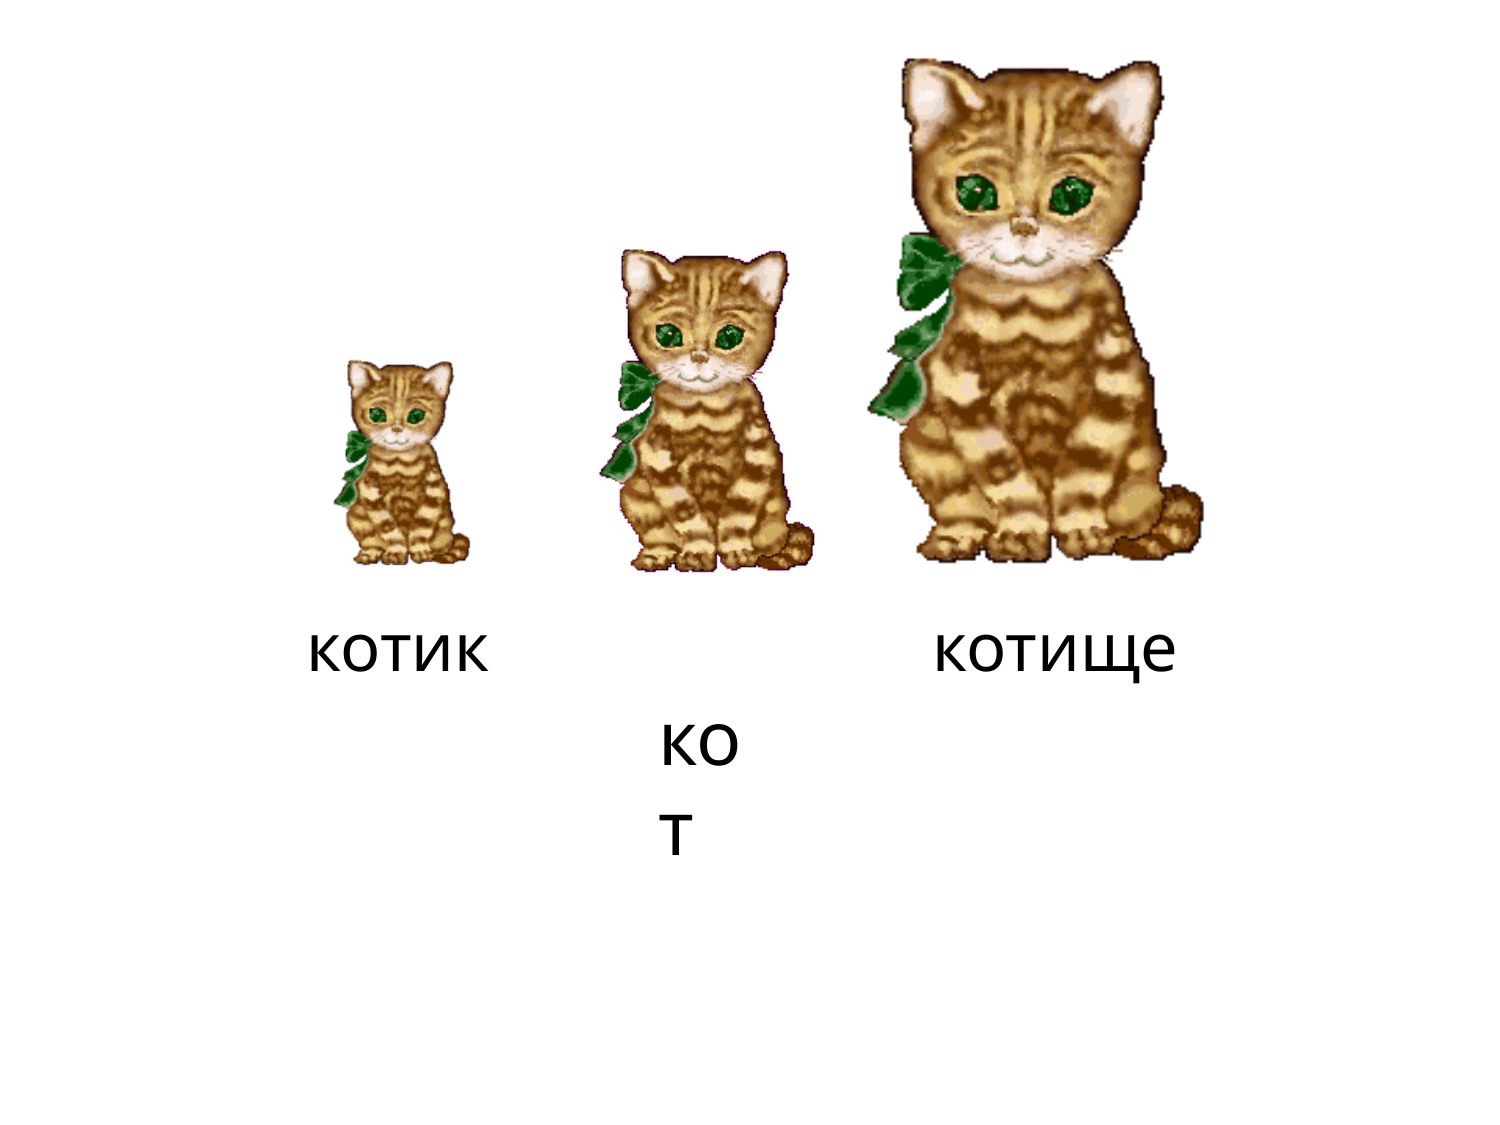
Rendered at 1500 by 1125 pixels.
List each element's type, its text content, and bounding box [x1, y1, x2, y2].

text_box котик [291, 597, 505, 693]
picture [584, 231, 835, 588]
picture [844, 30, 1236, 588]
text_box котище [917, 597, 1194, 693]
picture [324, 349, 483, 575]
text_box кот [643, 503, 786, 879]
